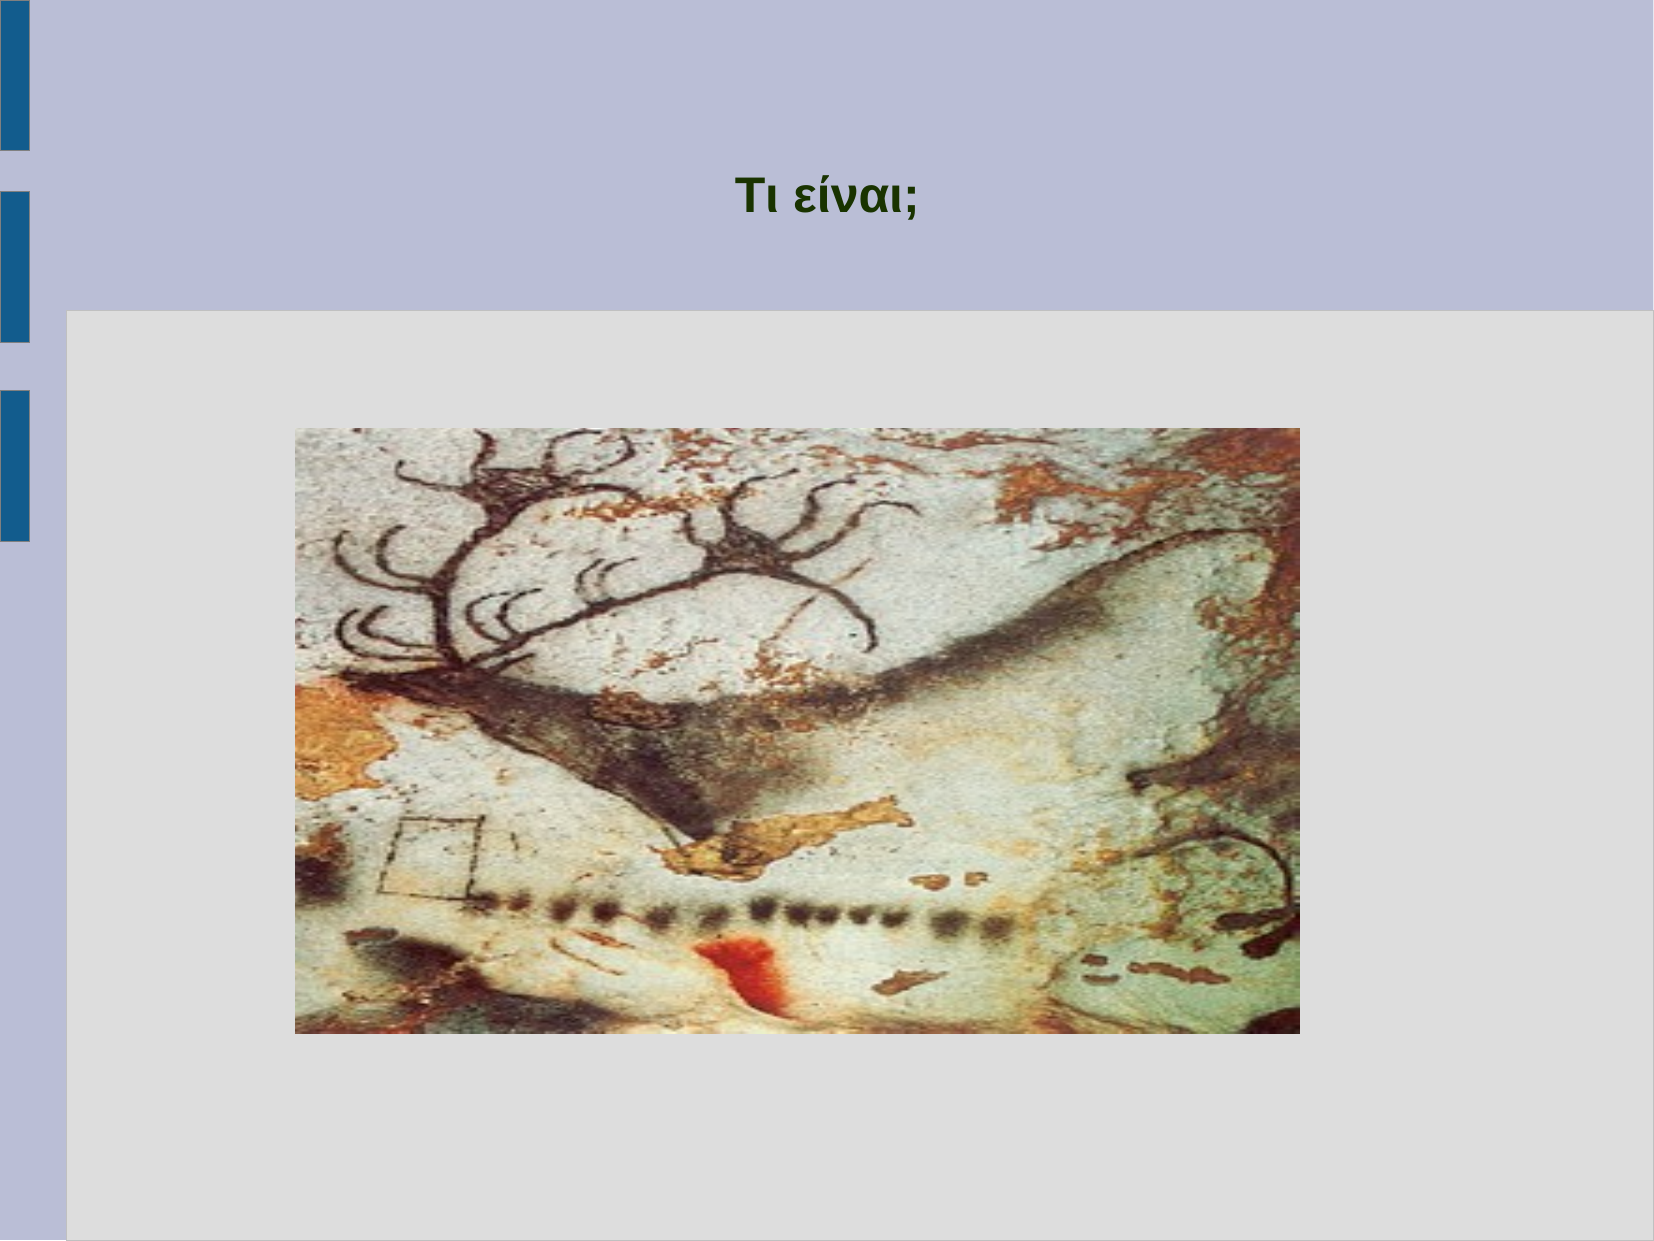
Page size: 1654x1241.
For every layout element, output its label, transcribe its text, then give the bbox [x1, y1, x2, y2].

title Τι είναι; [121, 91, 1534, 299]
picture [295, 428, 1300, 1034]
